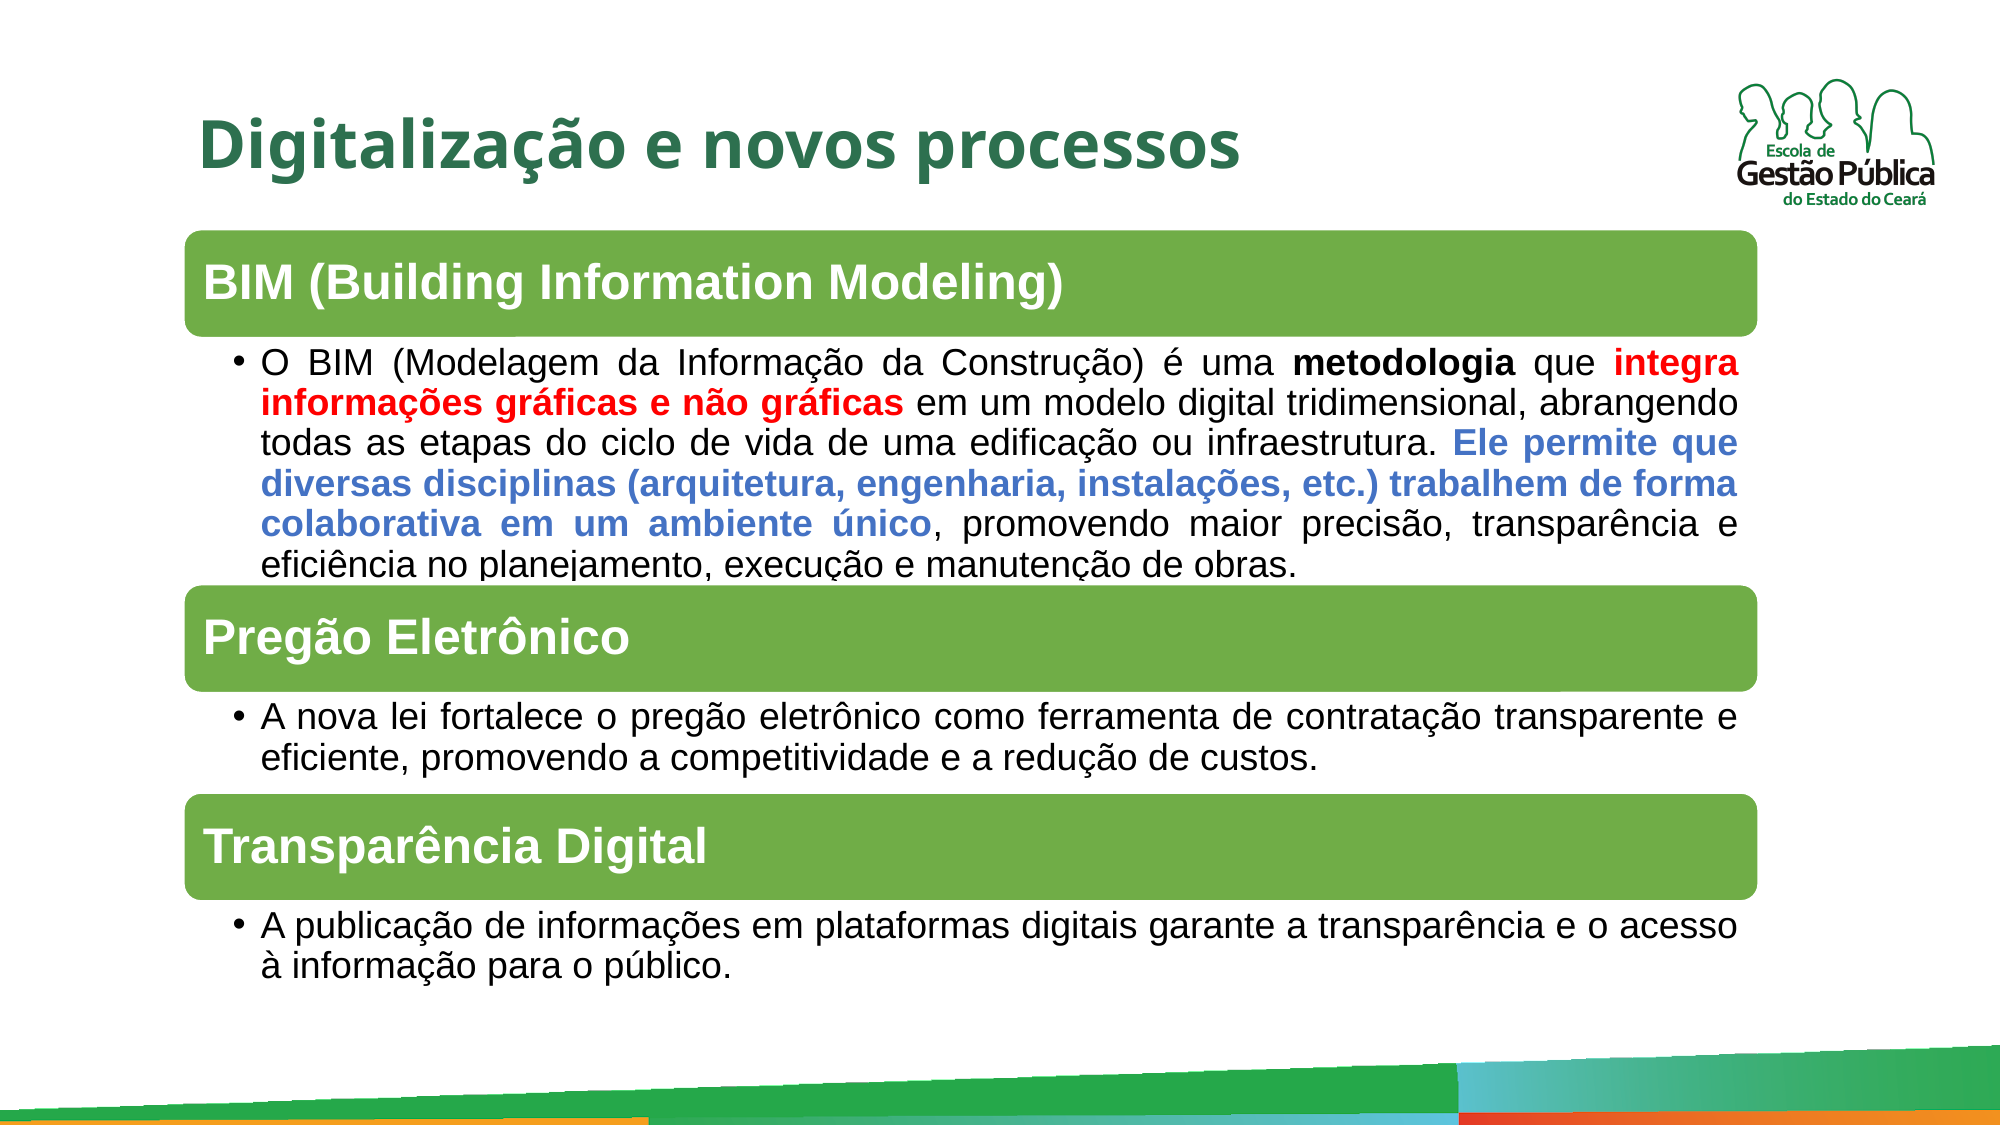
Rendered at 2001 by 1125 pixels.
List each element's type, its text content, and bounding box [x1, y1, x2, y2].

text_box [188, 228, 1725, 233]
text_box [182, 589, 187, 688]
text_box A nova lei fortalece o pregão eletrônico como ferramenta de contratação transparente e eficiente, promovendo a competitividade e a redução de custos. [182, 693, 1760, 792]
text_box [1755, 590, 1760, 688]
text_box [1755, 253, 1760, 333]
text_box [188, 334, 1754, 338]
text_box [188, 689, 1754, 693]
text_box Pregão Eletrônico [187, 588, 1755, 689]
text_box [188, 791, 1754, 797]
text_box [188, 583, 1754, 588]
text_box [182, 798, 187, 896]
text_box [182, 234, 187, 333]
text_box Digitalização e novos processos [182, 94, 1684, 190]
text_box [1755, 798, 1760, 896]
text_box O BIM (Modelagem da Informação da Construção) é uma metodologia que integra informações gráficas e não gráficas em um modelo digital tridimensional, abrangendo todas as etapas do ciclo de vida de uma edificação ou infraestrutura. Ele permite que diversas disciplinas (arquitetura, engenharia, instalações, etc.) trabalhem de forma colaborativa em um ambiente único, promovendo maior precisão, transparência e eficiência no planejamento, execução e manutenção de obras. [182, 338, 1760, 584]
text_box Transparência Digital [187, 797, 1755, 897]
text_box [188, 897, 1754, 902]
picture [1725, 31, 1947, 253]
picture [0, 1045, 2000, 1125]
text_box BIM (Building Information Modeling) [187, 233, 1755, 334]
text_box A publicação de informações em plataformas digitais garante a transparência e o acesso à informação para o público. [182, 902, 1760, 1000]
